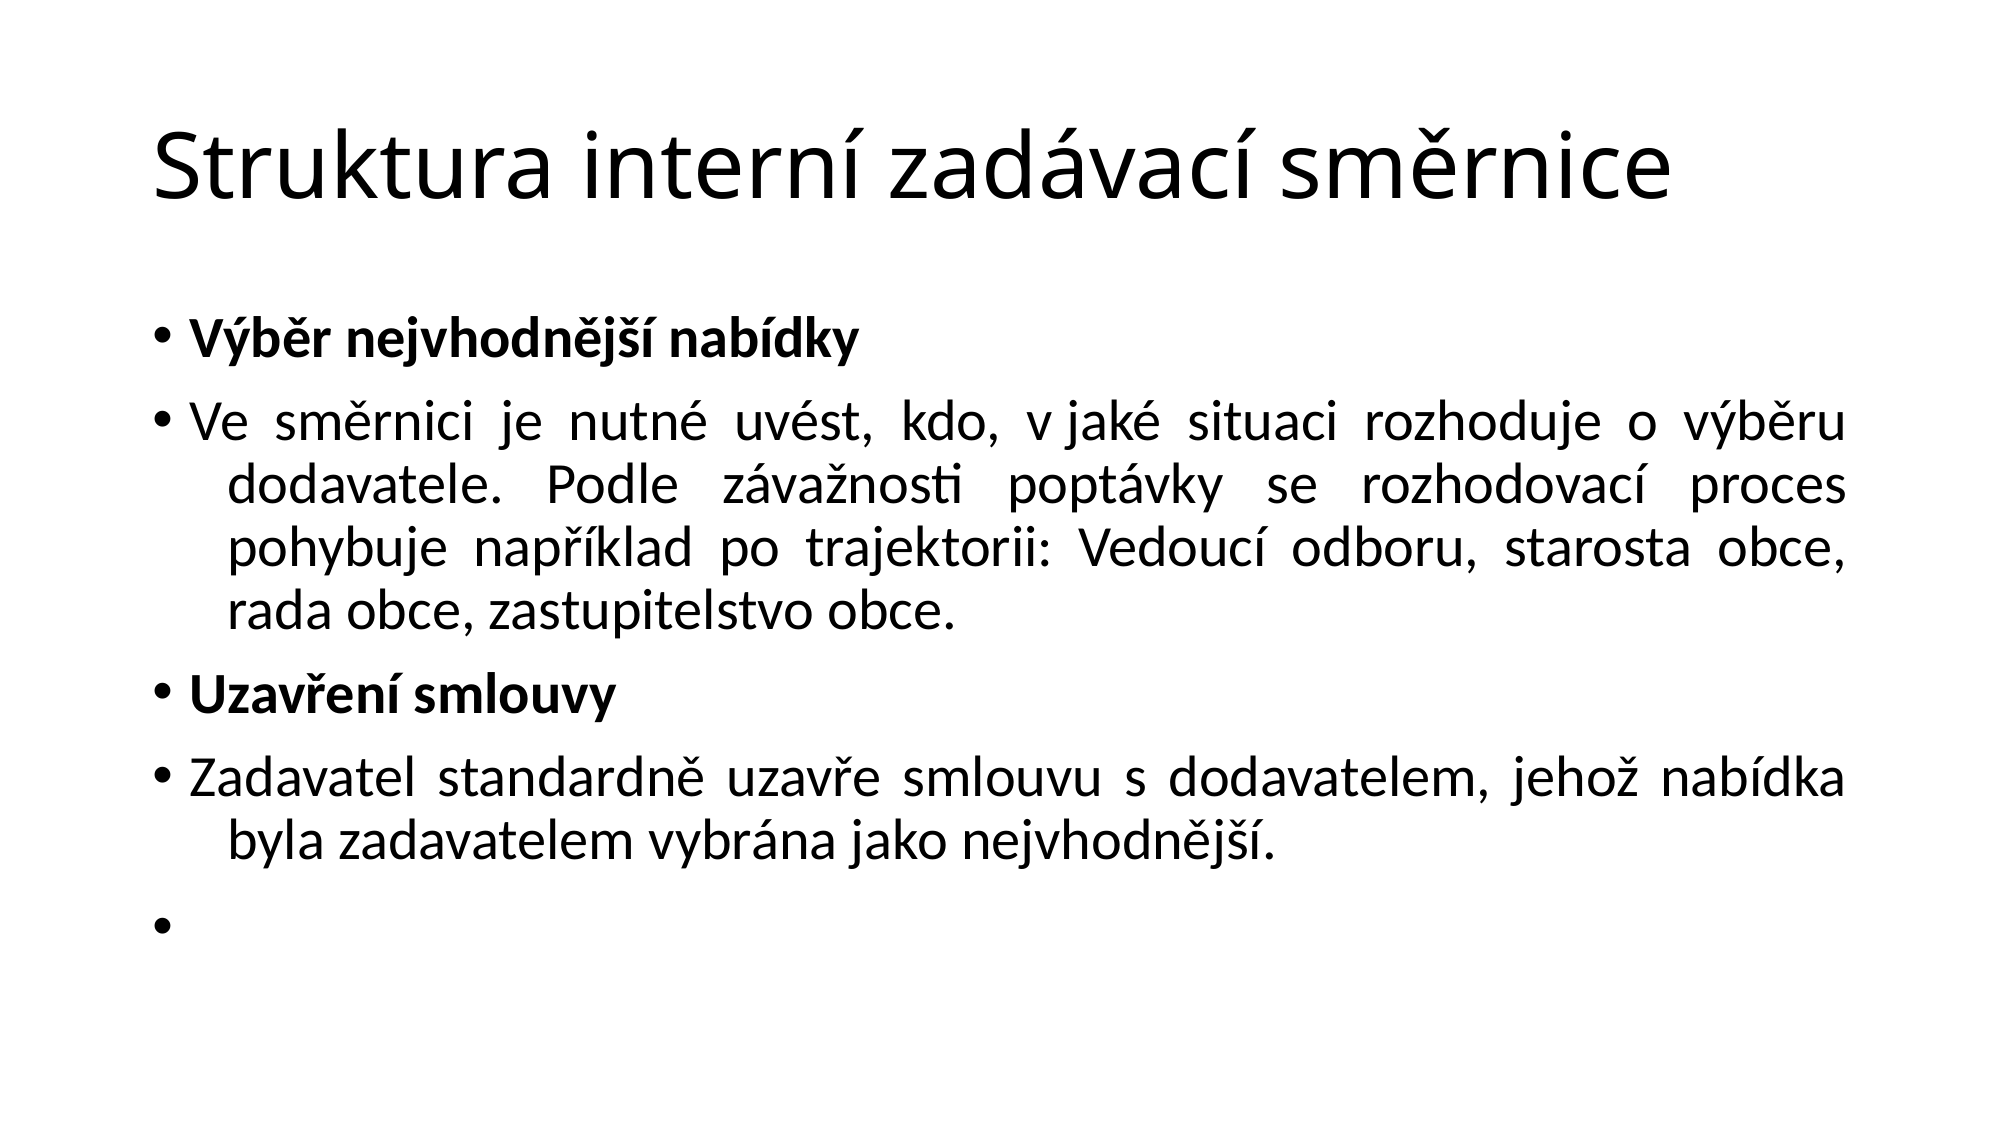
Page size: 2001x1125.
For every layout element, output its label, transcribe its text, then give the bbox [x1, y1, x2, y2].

title Struktura interní zadávací směrnice [137, 59, 1863, 278]
list Výběr nejvhodnější nabídky Ve směrnici je nutné uvést, kdo, v jaké situaci rozhoduje o výběru dodavatele. Podle závažnosti poptávky se rozhodovací proces pohybuje například po trajektorii: Vedoucí odboru, starosta obce, rada obce, zastupitelstvo obce. Uzavření smlouvy Zadavatel standardně uzavře smlouvu s dodavatelem, jehož nabídka byla zadavatelem vybrána jako nejvhodnější. [137, 299, 1863, 1014]
